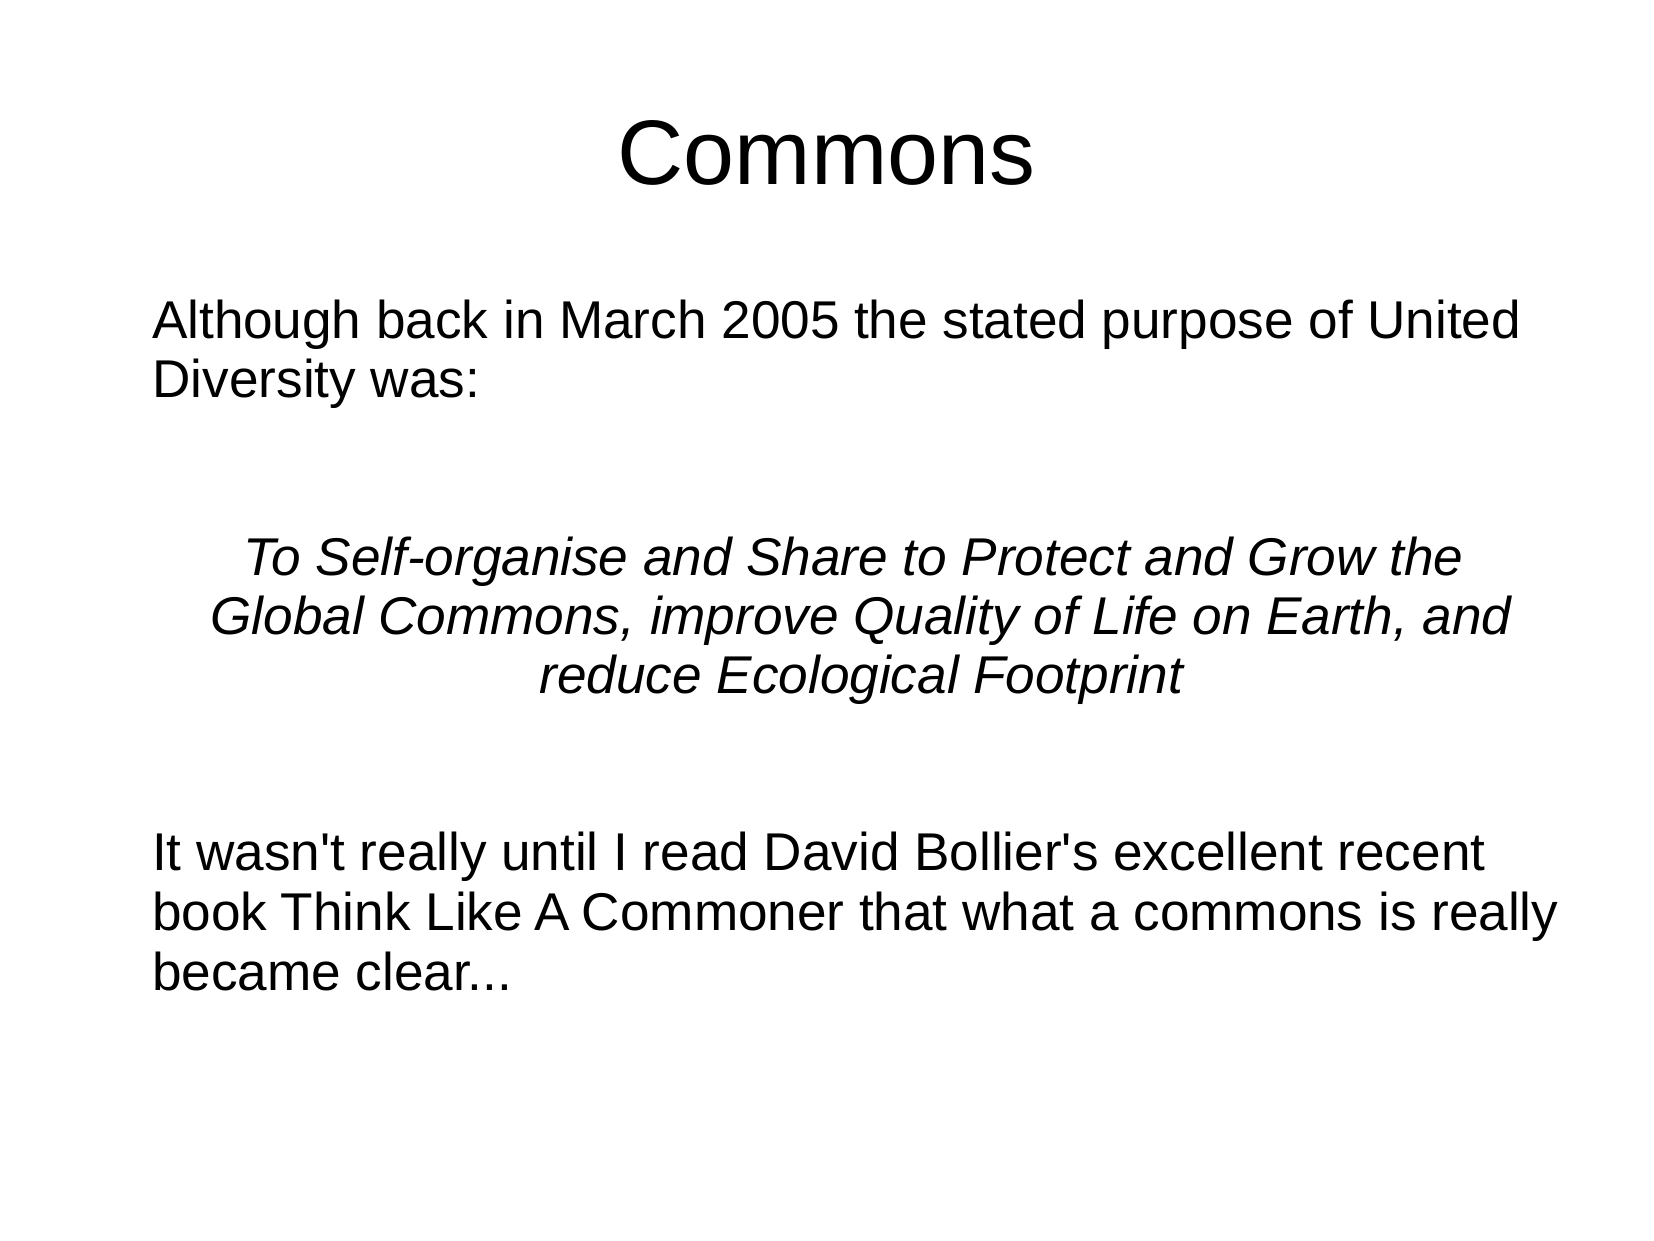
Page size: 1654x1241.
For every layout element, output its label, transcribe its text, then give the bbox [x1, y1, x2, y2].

title Commons [82, 49, 1571, 257]
list Although back in March 2005 the stated purpose of United Diversity was: To Self-organise and Share to Protect and Grow the Global Commons, improve Quality of Life on Earth, and reduce Ecological Footprint It wasn't really until I read David Bollier's excellent recent book Think Like A Commoner that what a commons is really became clear... [82, 290, 1571, 1010]
